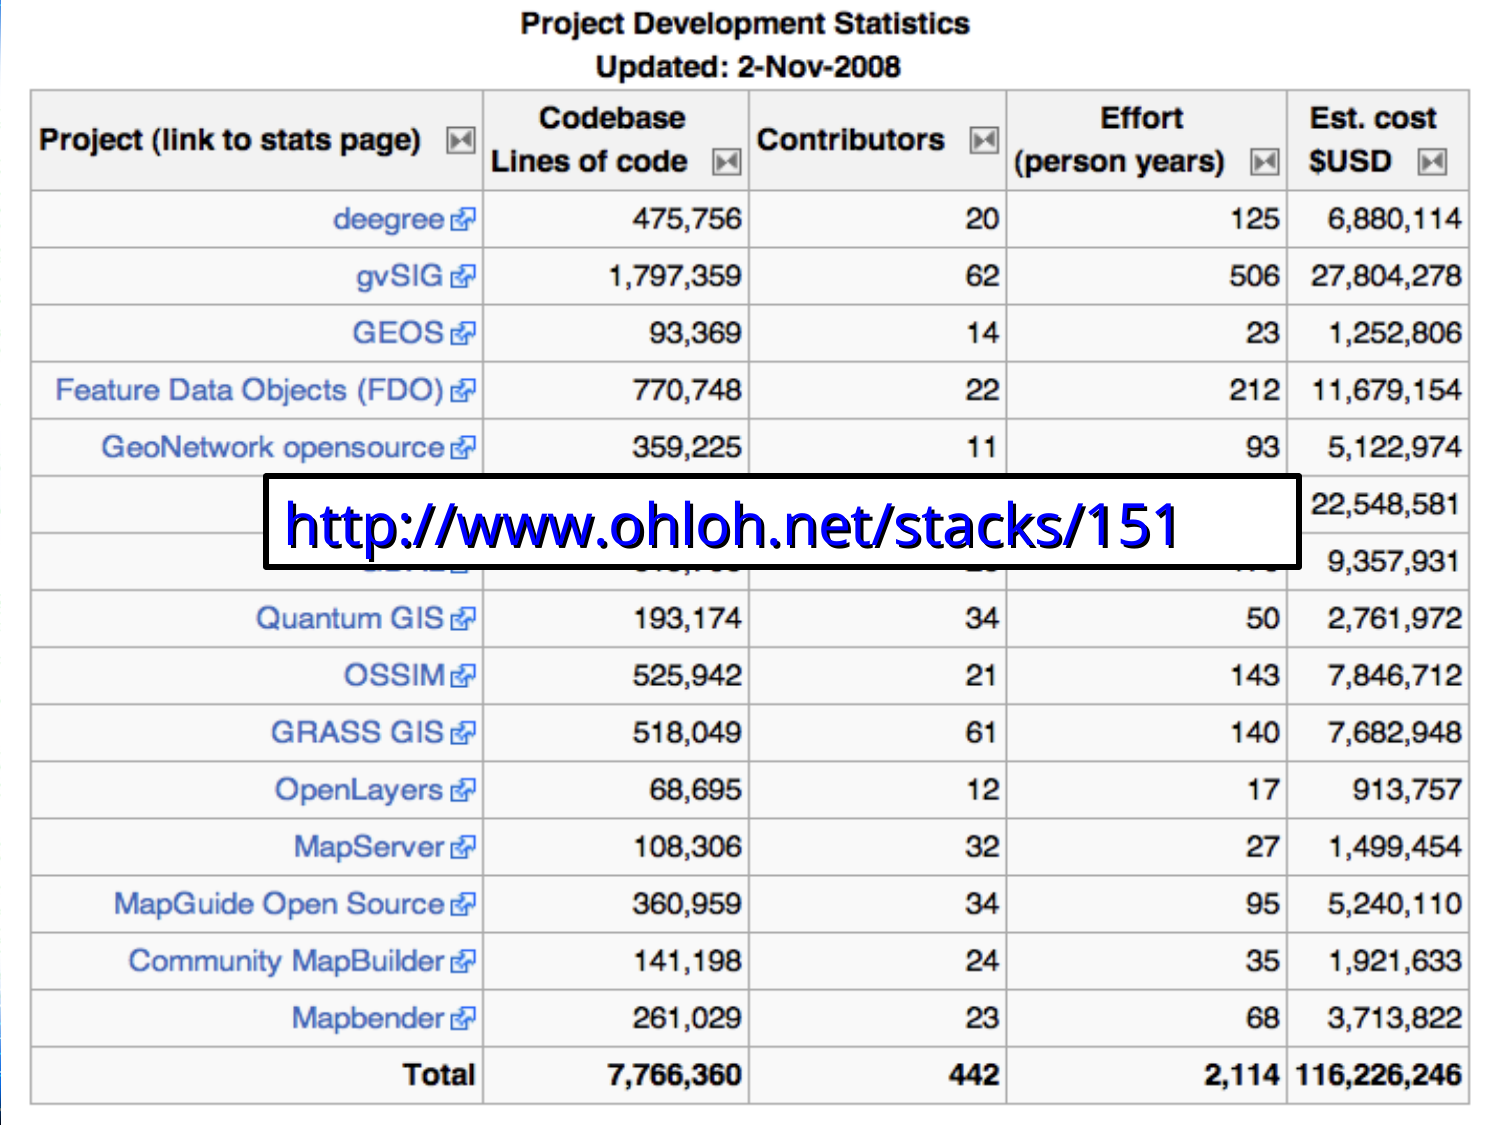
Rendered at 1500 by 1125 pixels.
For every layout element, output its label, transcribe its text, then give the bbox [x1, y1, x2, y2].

text_box http://www.ohloh.net/stacks/151 [265, 476, 1300, 567]
picture [0, 0, 1500, 1125]
